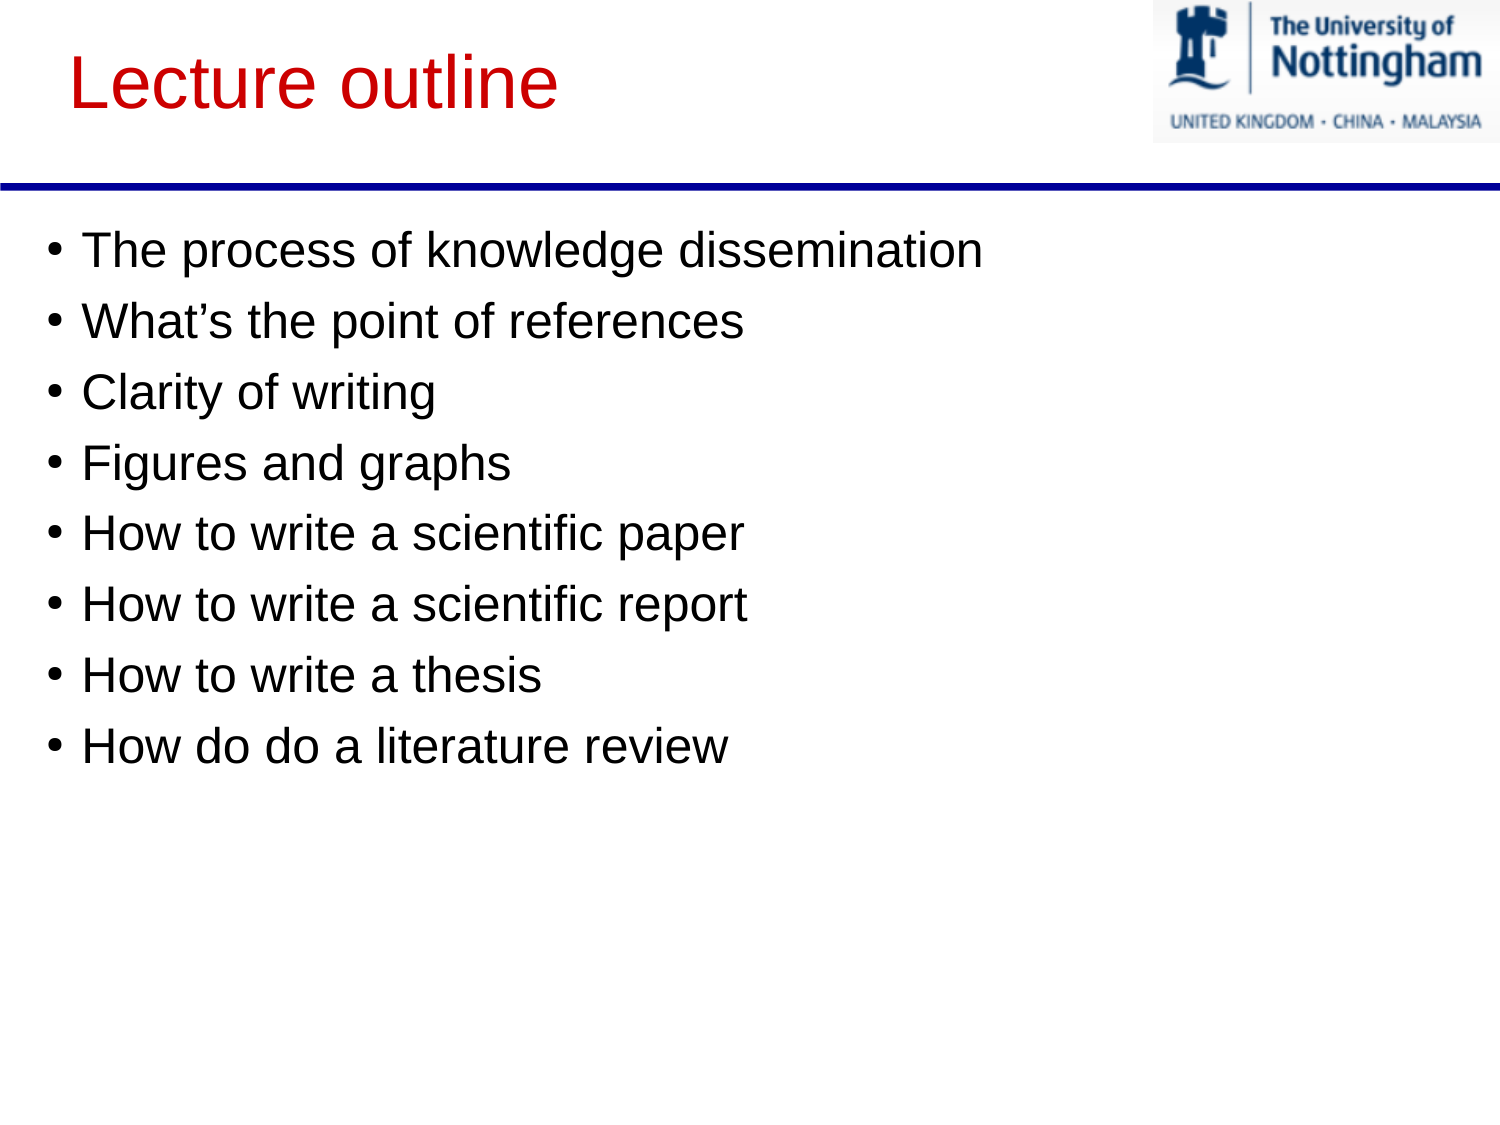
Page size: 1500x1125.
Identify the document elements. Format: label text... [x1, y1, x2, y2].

text_box The process of knowledge dissemination What’s the point of references Clarity of writing Figures and graphs How to write a scientific paper How to write a scientific report How to write a thesis How do do a literature review [31, 215, 1450, 923]
picture [1153, 0, 1500, 143]
text_box Lecture outline [53, 33, 947, 133]
